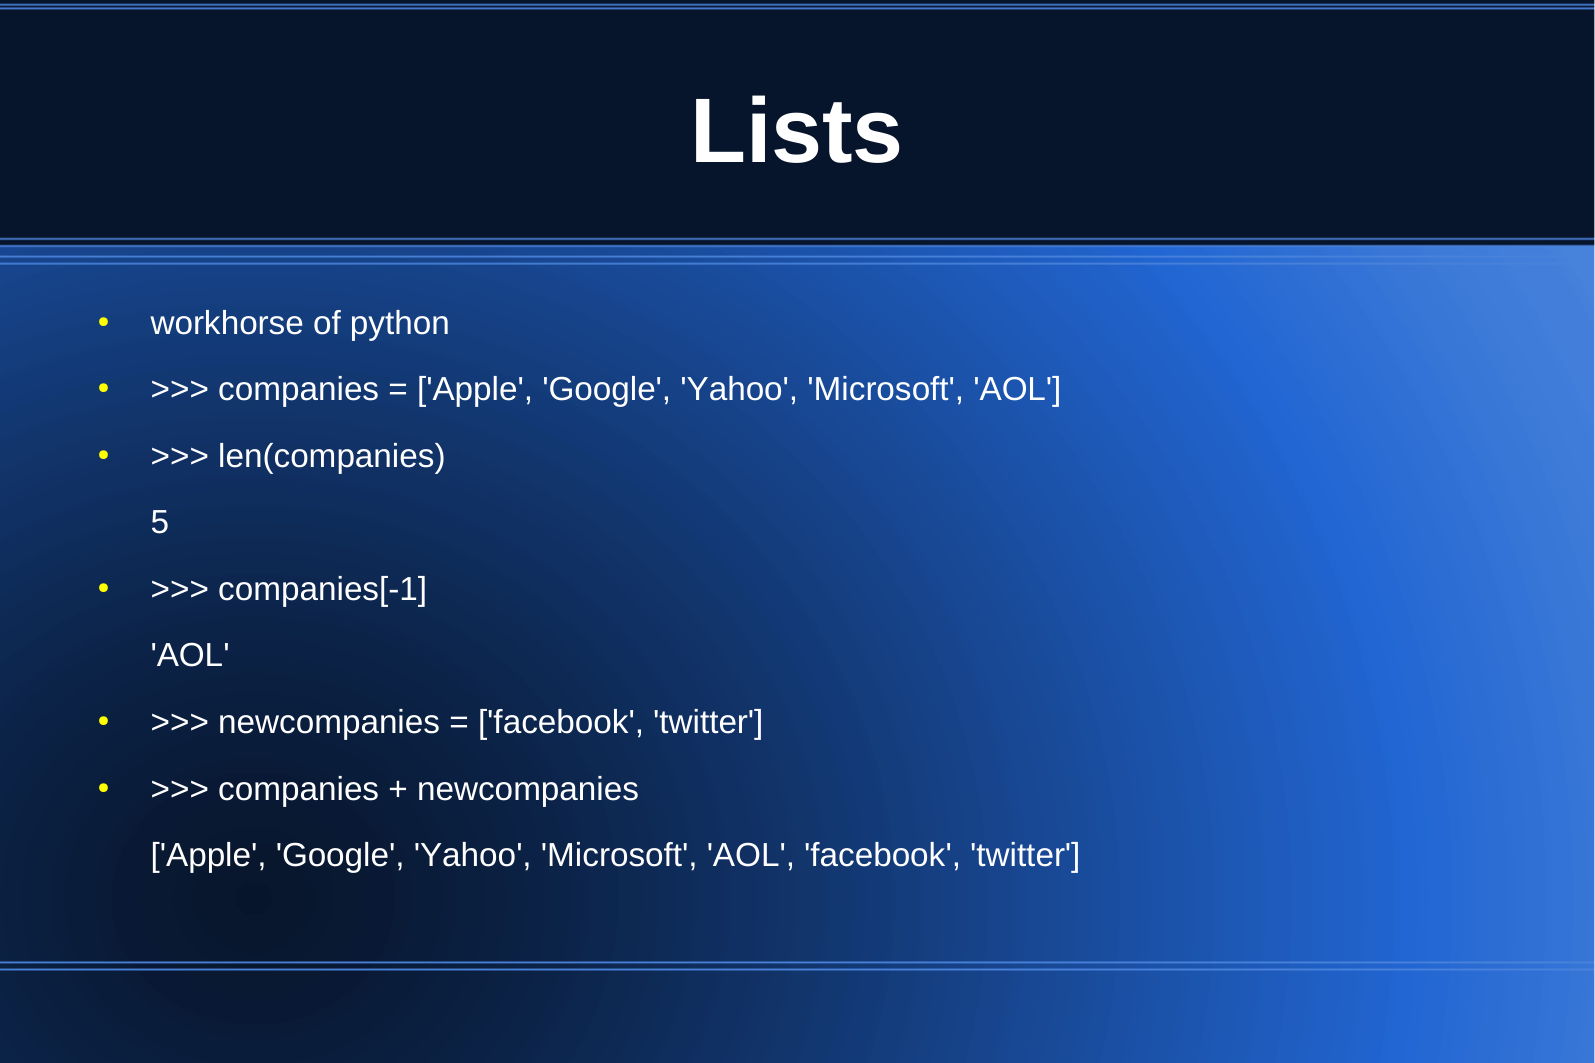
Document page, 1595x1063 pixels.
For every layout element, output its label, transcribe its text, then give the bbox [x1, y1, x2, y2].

list workhorse of python >>> companies = ['Apple', 'Google', 'Yahoo', 'Microsoft', 'AOL'] >>> len(companies) 5 >>> companies[-1] 'AOL' >>> newcompanies = ['facebook', 'twitter'] >>> companies + newcompanies ['Apple', 'Google', 'Yahoo', 'Microsoft', 'AOL', 'facebook', 'twitter'] [79, 304, 1515, 943]
picture [0, 0, 1595, 1063]
title Lists [79, 49, 1515, 213]
